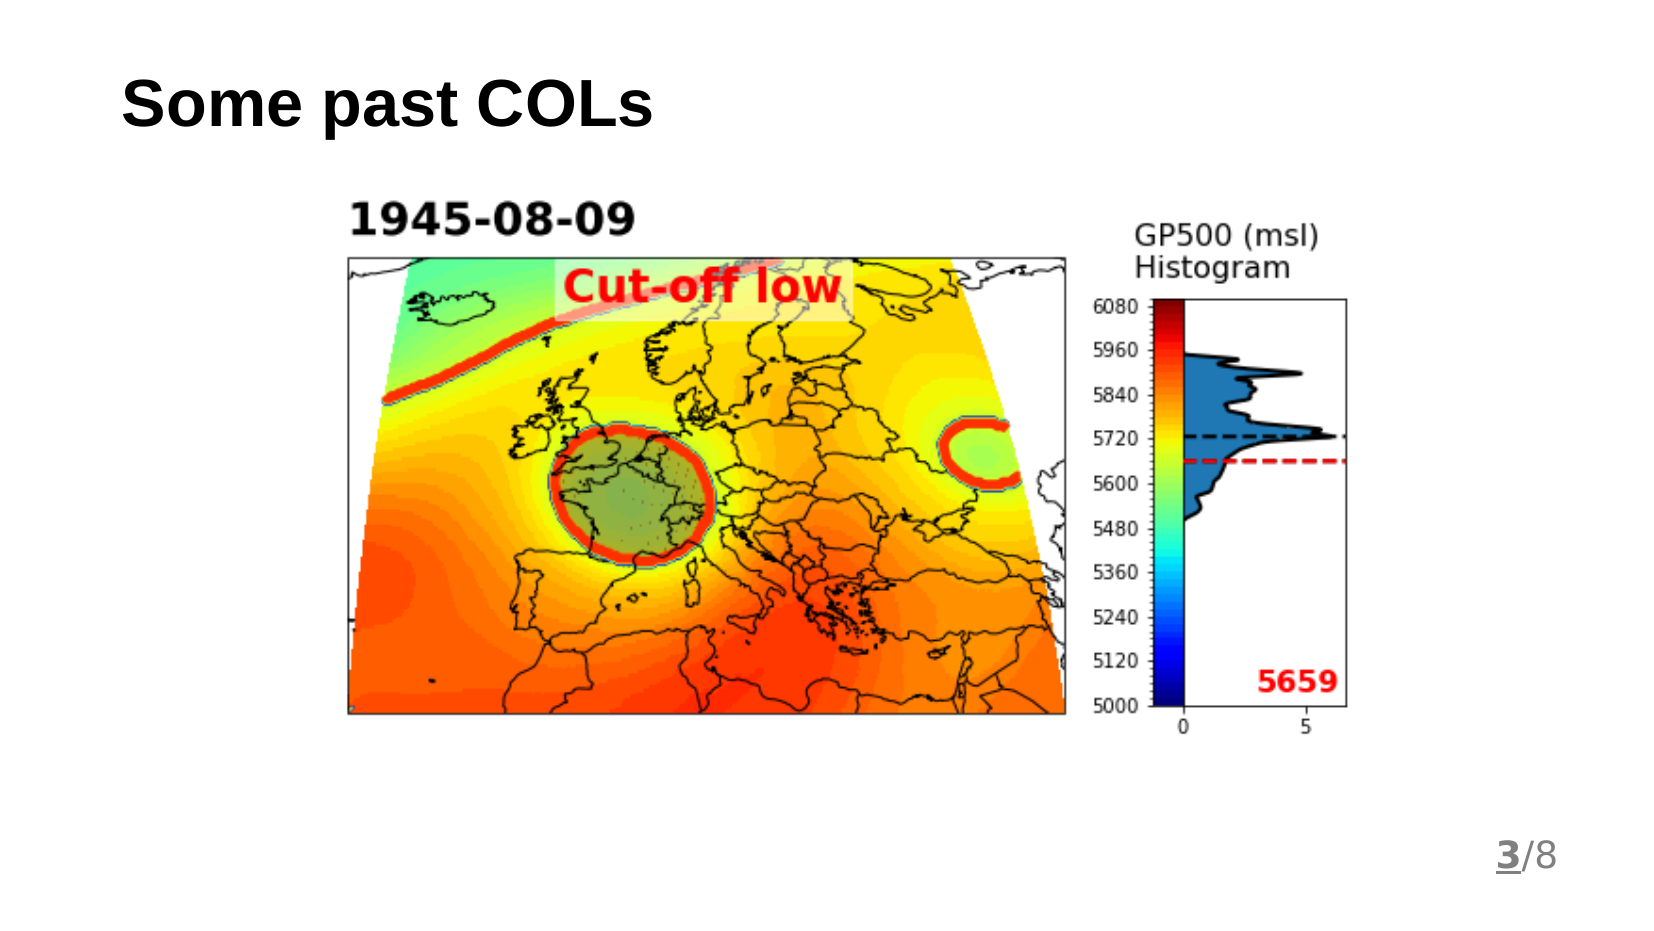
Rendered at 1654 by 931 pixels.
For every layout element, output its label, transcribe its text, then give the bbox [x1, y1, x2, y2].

picture [295, 186, 1359, 744]
text_box Some past COLs [107, 59, 1270, 186]
text_box 3/8 [1480, 826, 1595, 897]
